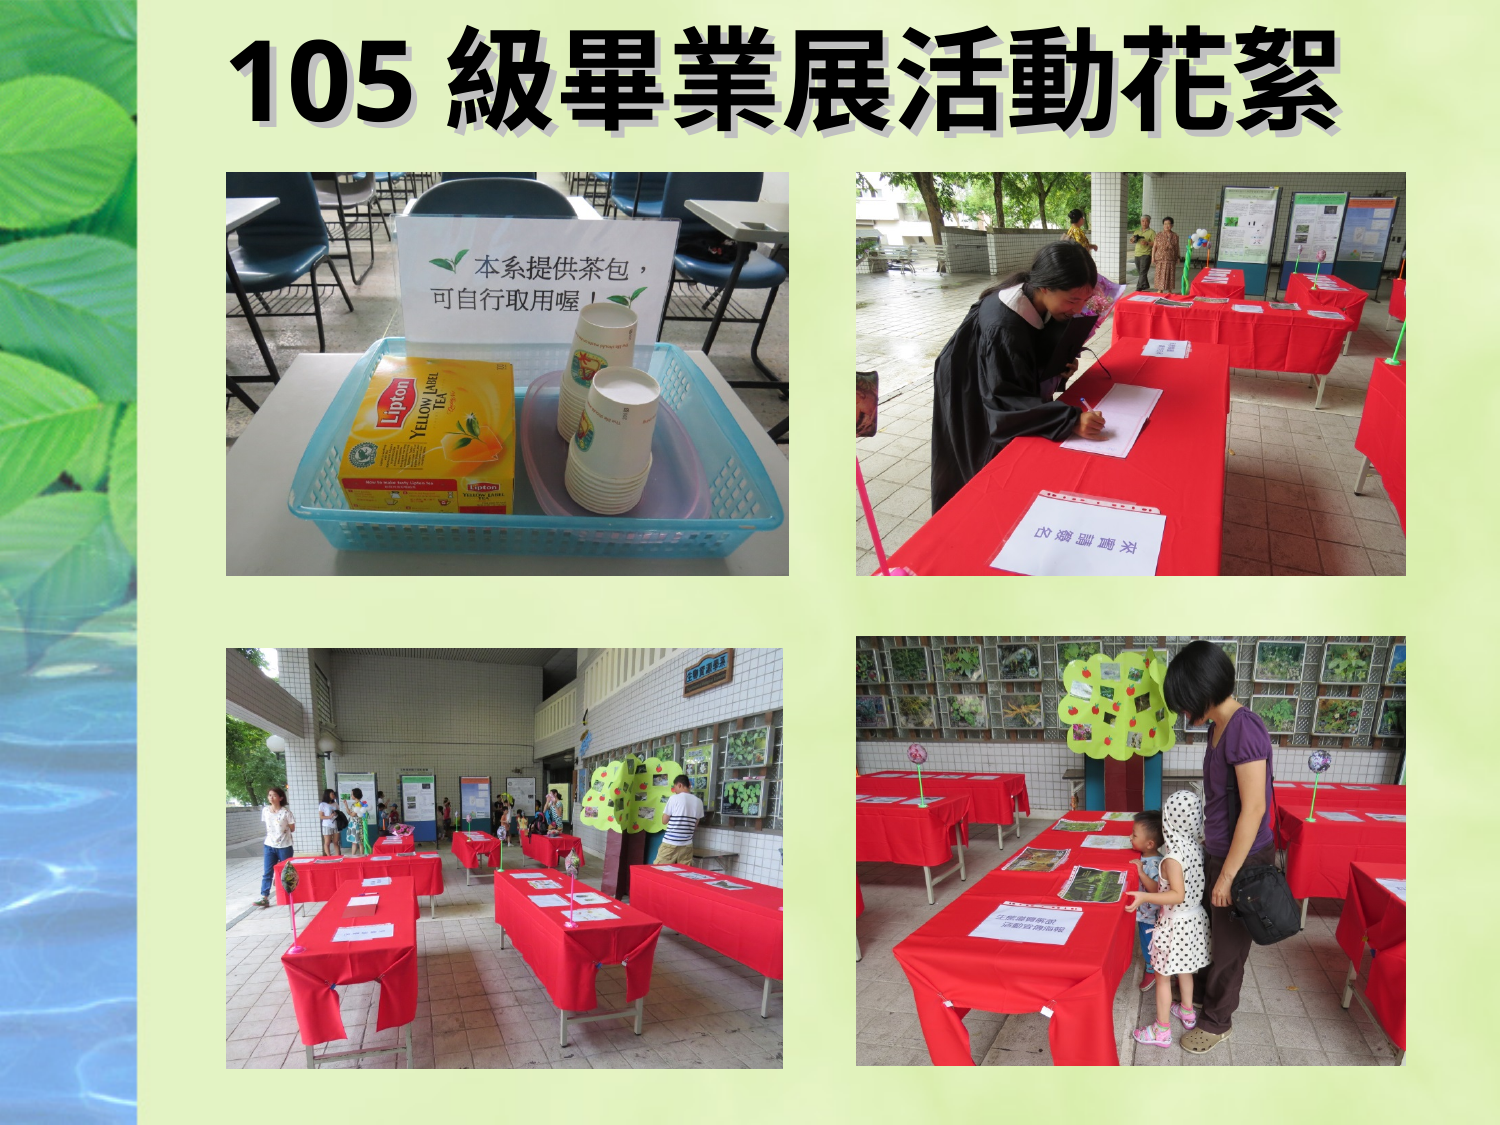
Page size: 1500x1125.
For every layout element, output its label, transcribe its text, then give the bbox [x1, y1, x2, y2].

text_box 105級畢業展活動花絮 [67, 1, 1500, 152]
picture [856, 172, 1406, 576]
picture [226, 648, 783, 1070]
picture [226, 172, 789, 576]
picture [856, 636, 1406, 1066]
